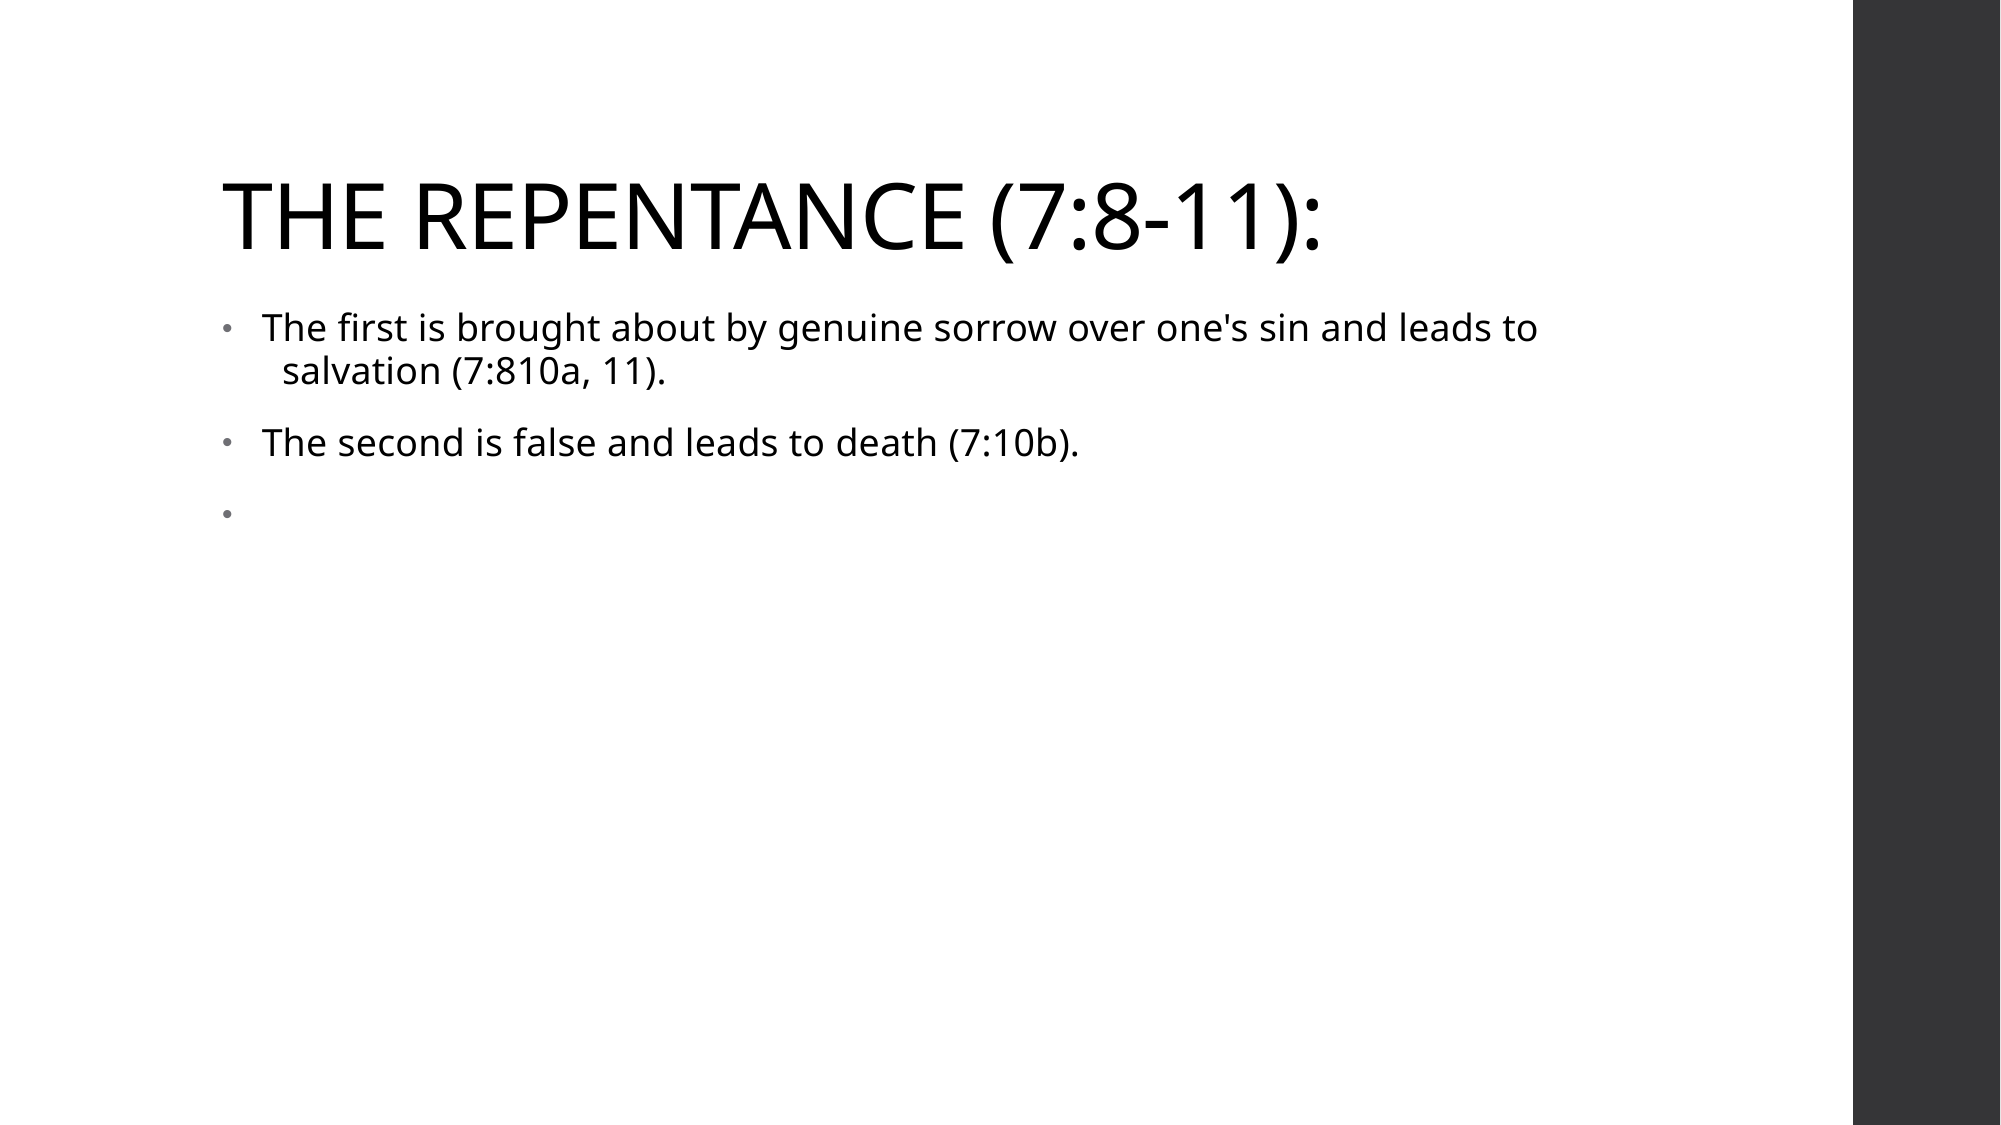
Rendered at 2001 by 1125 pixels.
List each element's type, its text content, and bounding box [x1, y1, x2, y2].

list The first is brought about by genuine sorrow over one's sin and leads to salvation (7:810a, 11). The second is false and leads to death (7:10b). [206, 299, 1617, 1014]
title THE REPENTANCE (7:8-11): [206, 60, 1797, 278]
